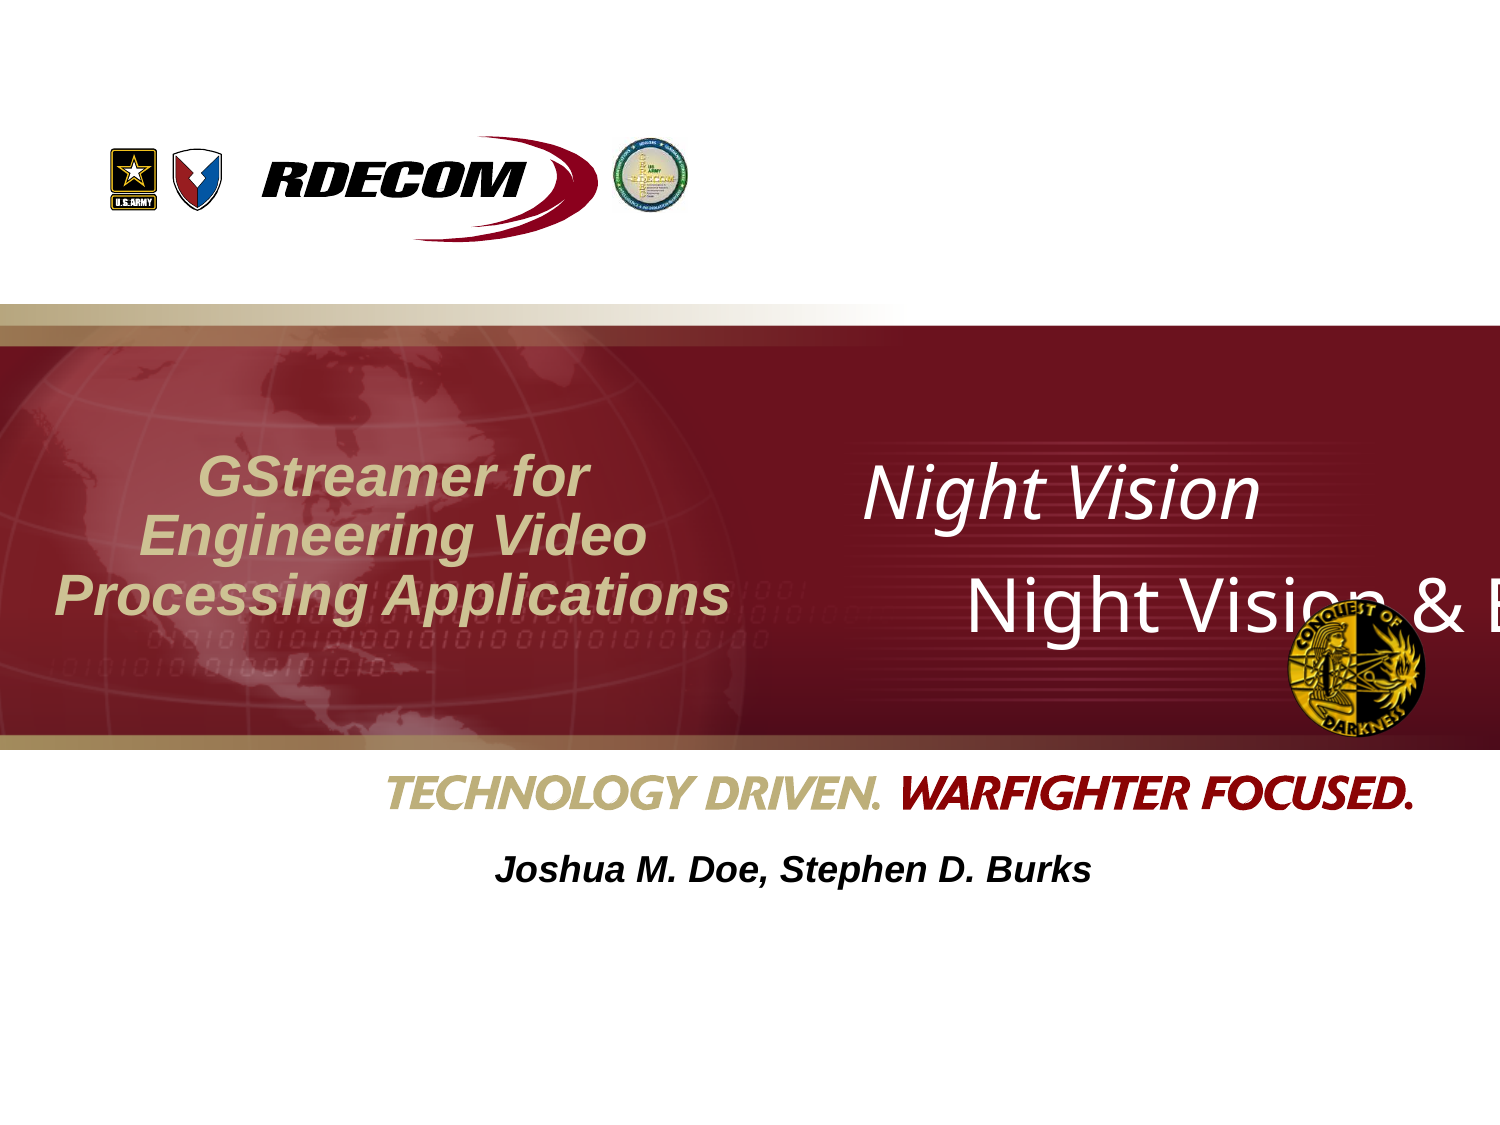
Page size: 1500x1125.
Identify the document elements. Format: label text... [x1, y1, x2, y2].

text_box Joshua M. Doe, Stephen D. Burks [87, 837, 1500, 1088]
text_box GStreamer for Engineering Video Processing Applications [37, 350, 750, 726]
picture [0, 304, 1500, 750]
picture [612, 137, 688, 213]
